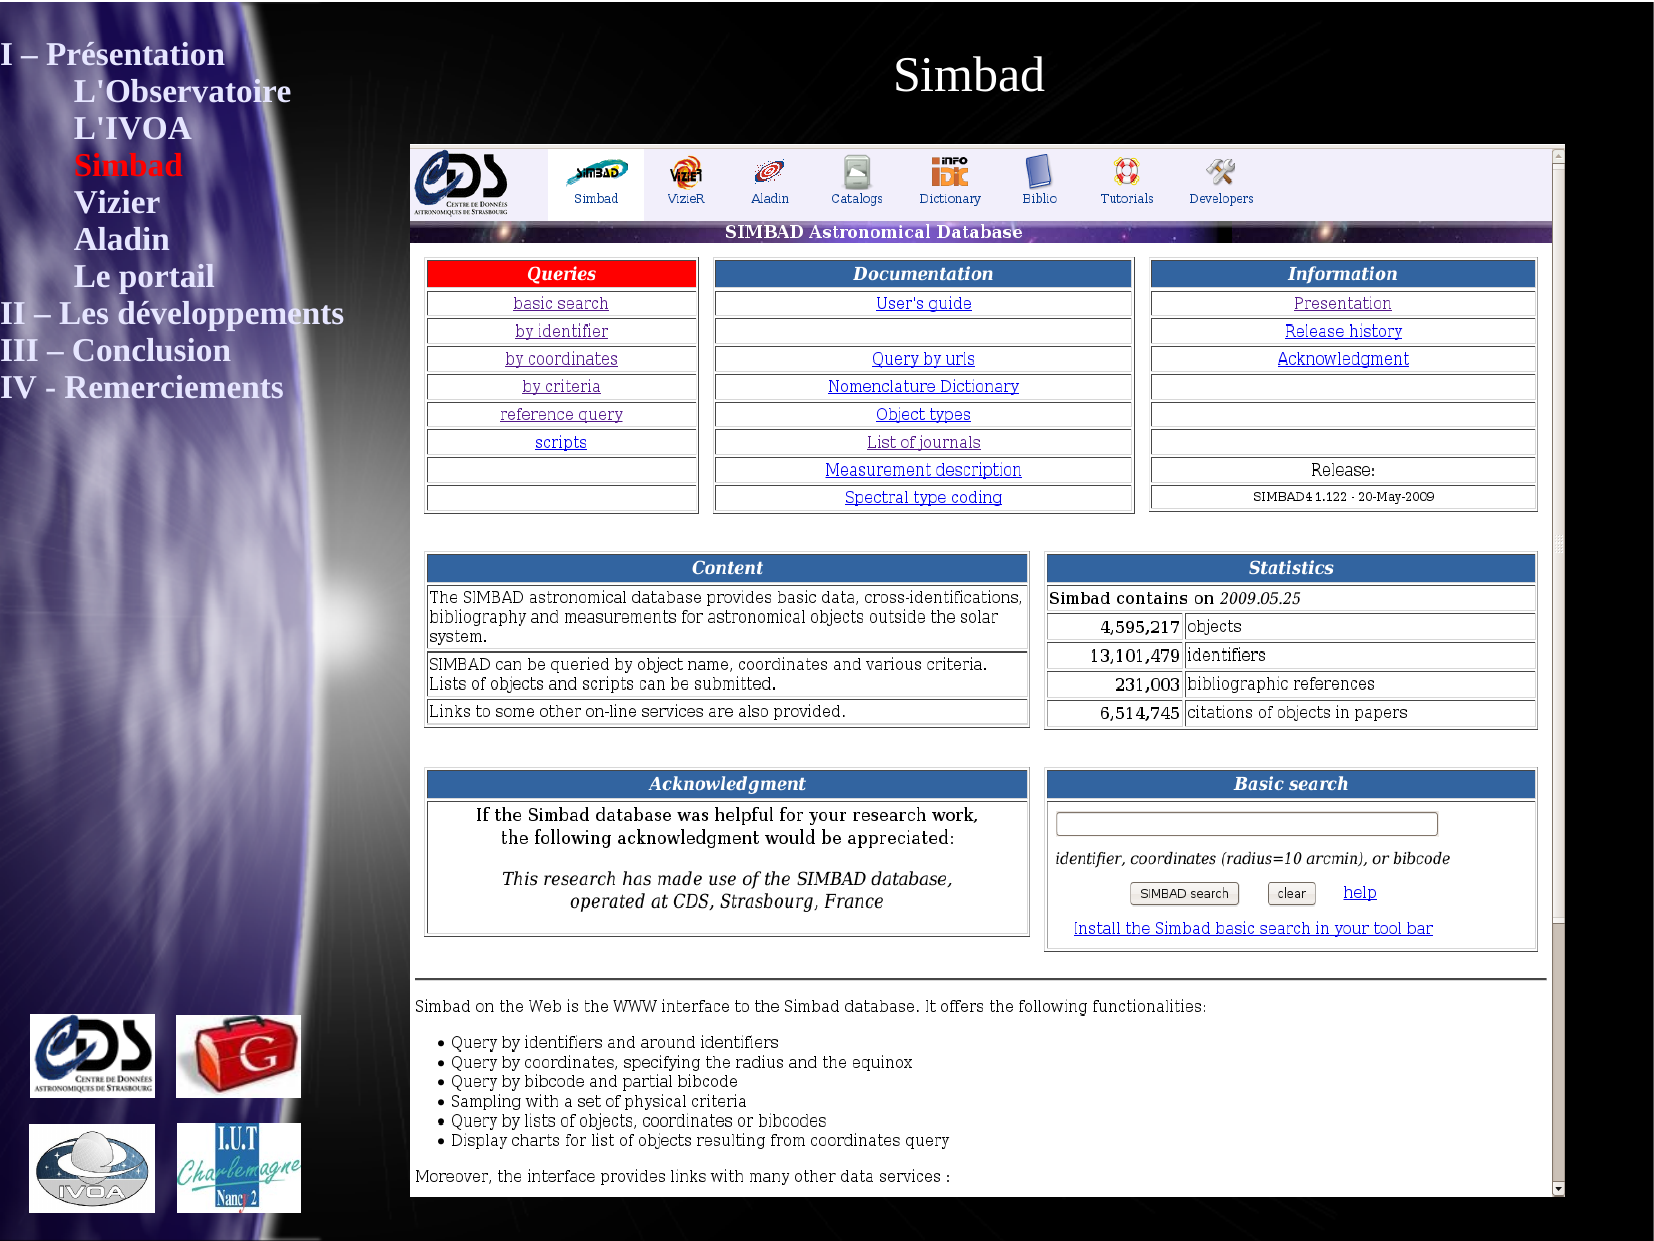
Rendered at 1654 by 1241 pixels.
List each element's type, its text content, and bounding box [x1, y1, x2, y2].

title I – Présentation L'Observatoire L'IVOA Simbad Vizier Aladin Le portail II – Les développements III – Conclusion IV - Remerciements [0, 0, 374, 477]
picture [0, 2, 1654, 1241]
text_box Simbad [893, 46, 1125, 108]
